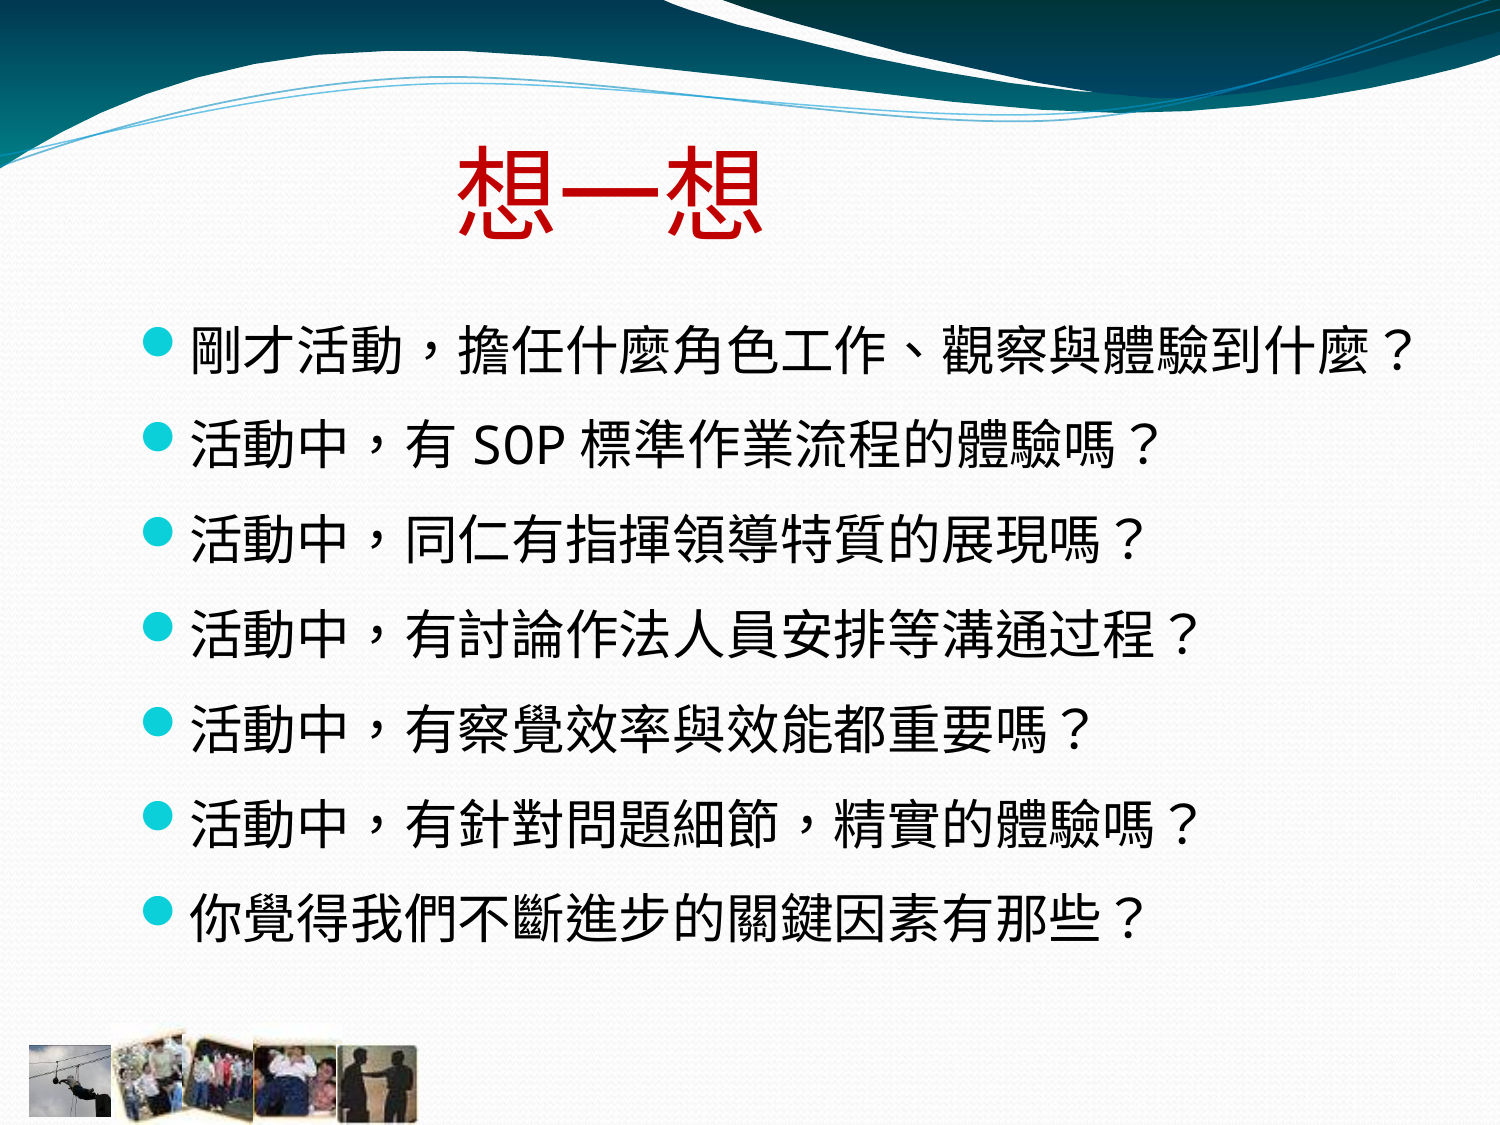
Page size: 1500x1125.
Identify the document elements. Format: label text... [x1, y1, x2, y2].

list 剛才活動，擔任什麼角色工作、觀察與體驗到什麼？ 活動中，有SOP標準作業流程的體驗嗎？ 活動中，同仁有指揮領導特質的展現嗎？ 活動中，有討論作法人員安排等溝通过程？ 活動中，有察覺效率與效能都重要嗎？ 活動中，有針對問題細節，精實的體驗嗎？ 你覺得我們不斷進步的關鍵因素有那些？ [123, 290, 1447, 1035]
title 想一想 [454, 66, 969, 254]
